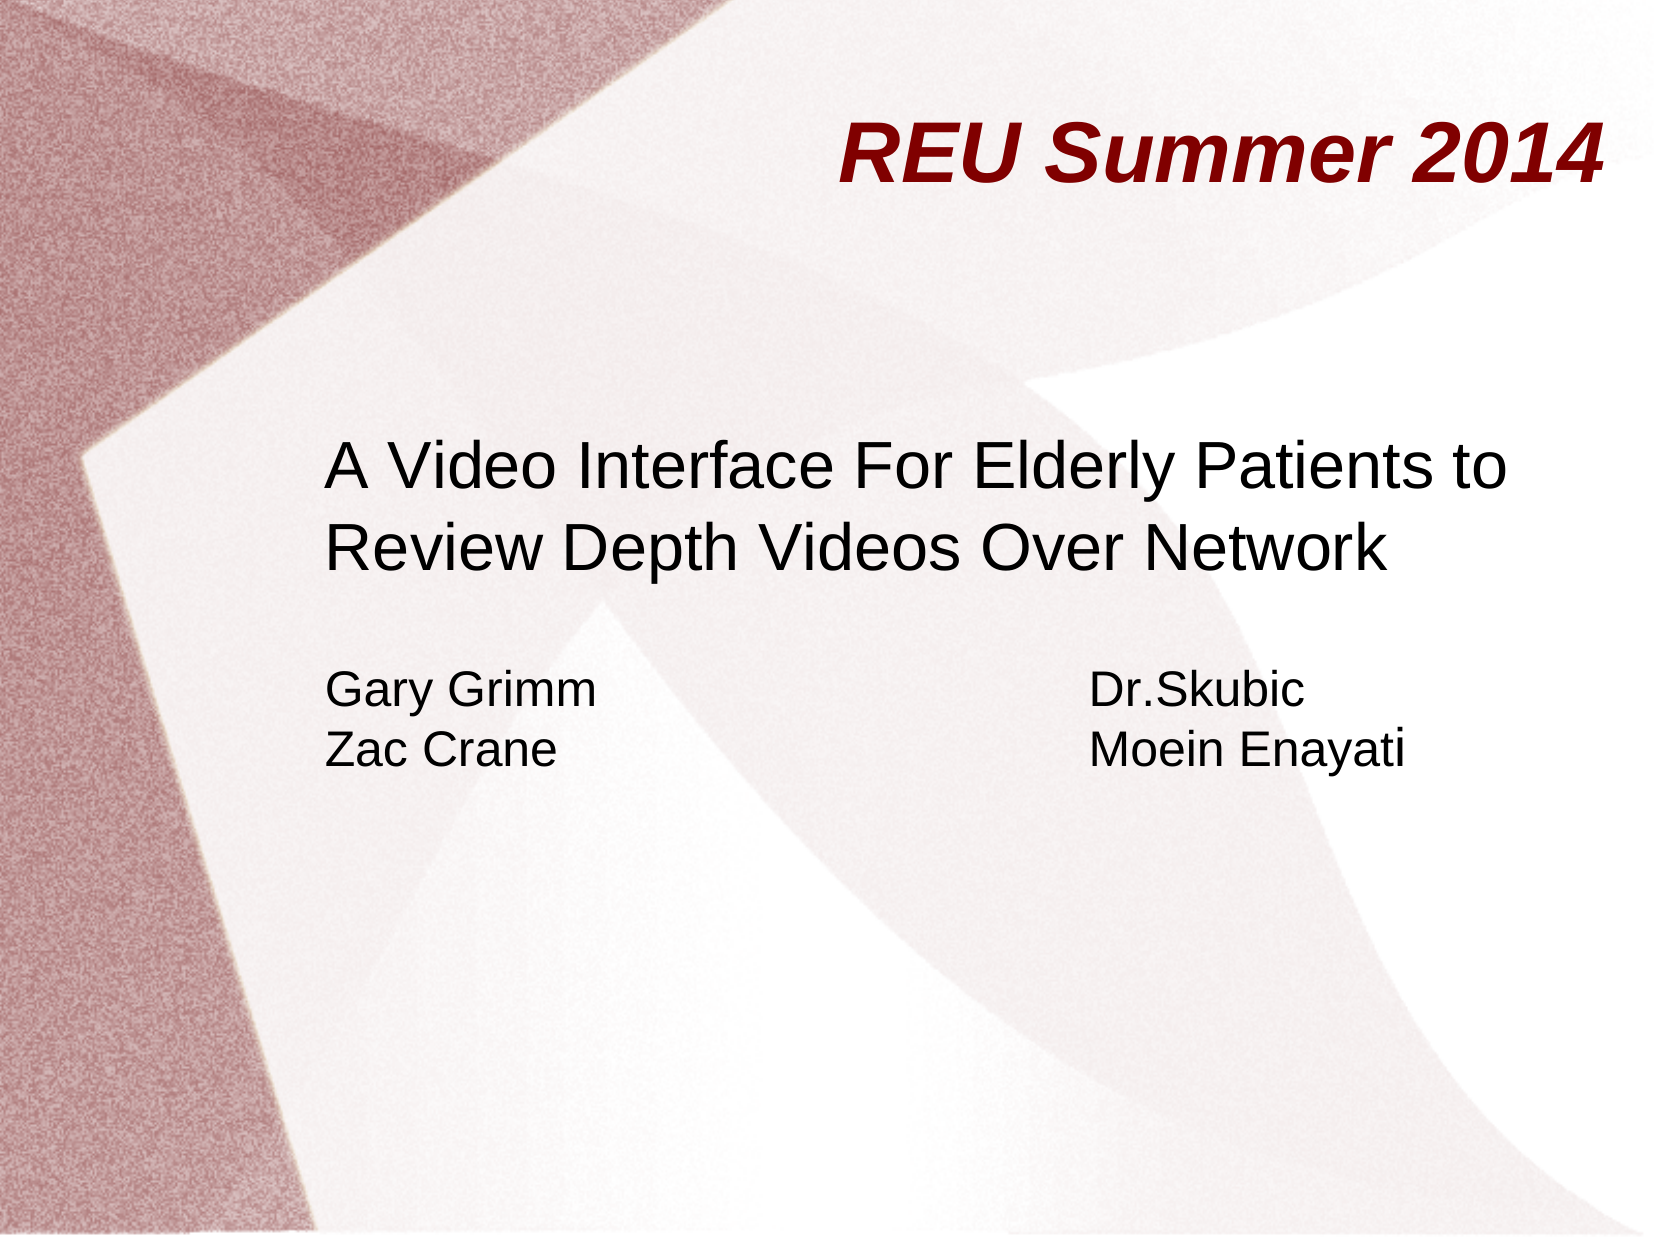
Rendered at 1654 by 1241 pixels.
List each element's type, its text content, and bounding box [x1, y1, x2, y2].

subtitle A Video Interface For Elderly Patients to Review Depth Videos Over Network Gary Grimm Dr.Skubic Zac Crane Moein Enayati [324, 290, 1601, 916]
picture [0, 0, 1654, 1241]
title REU Summer 2014 [596, 49, 1607, 257]
